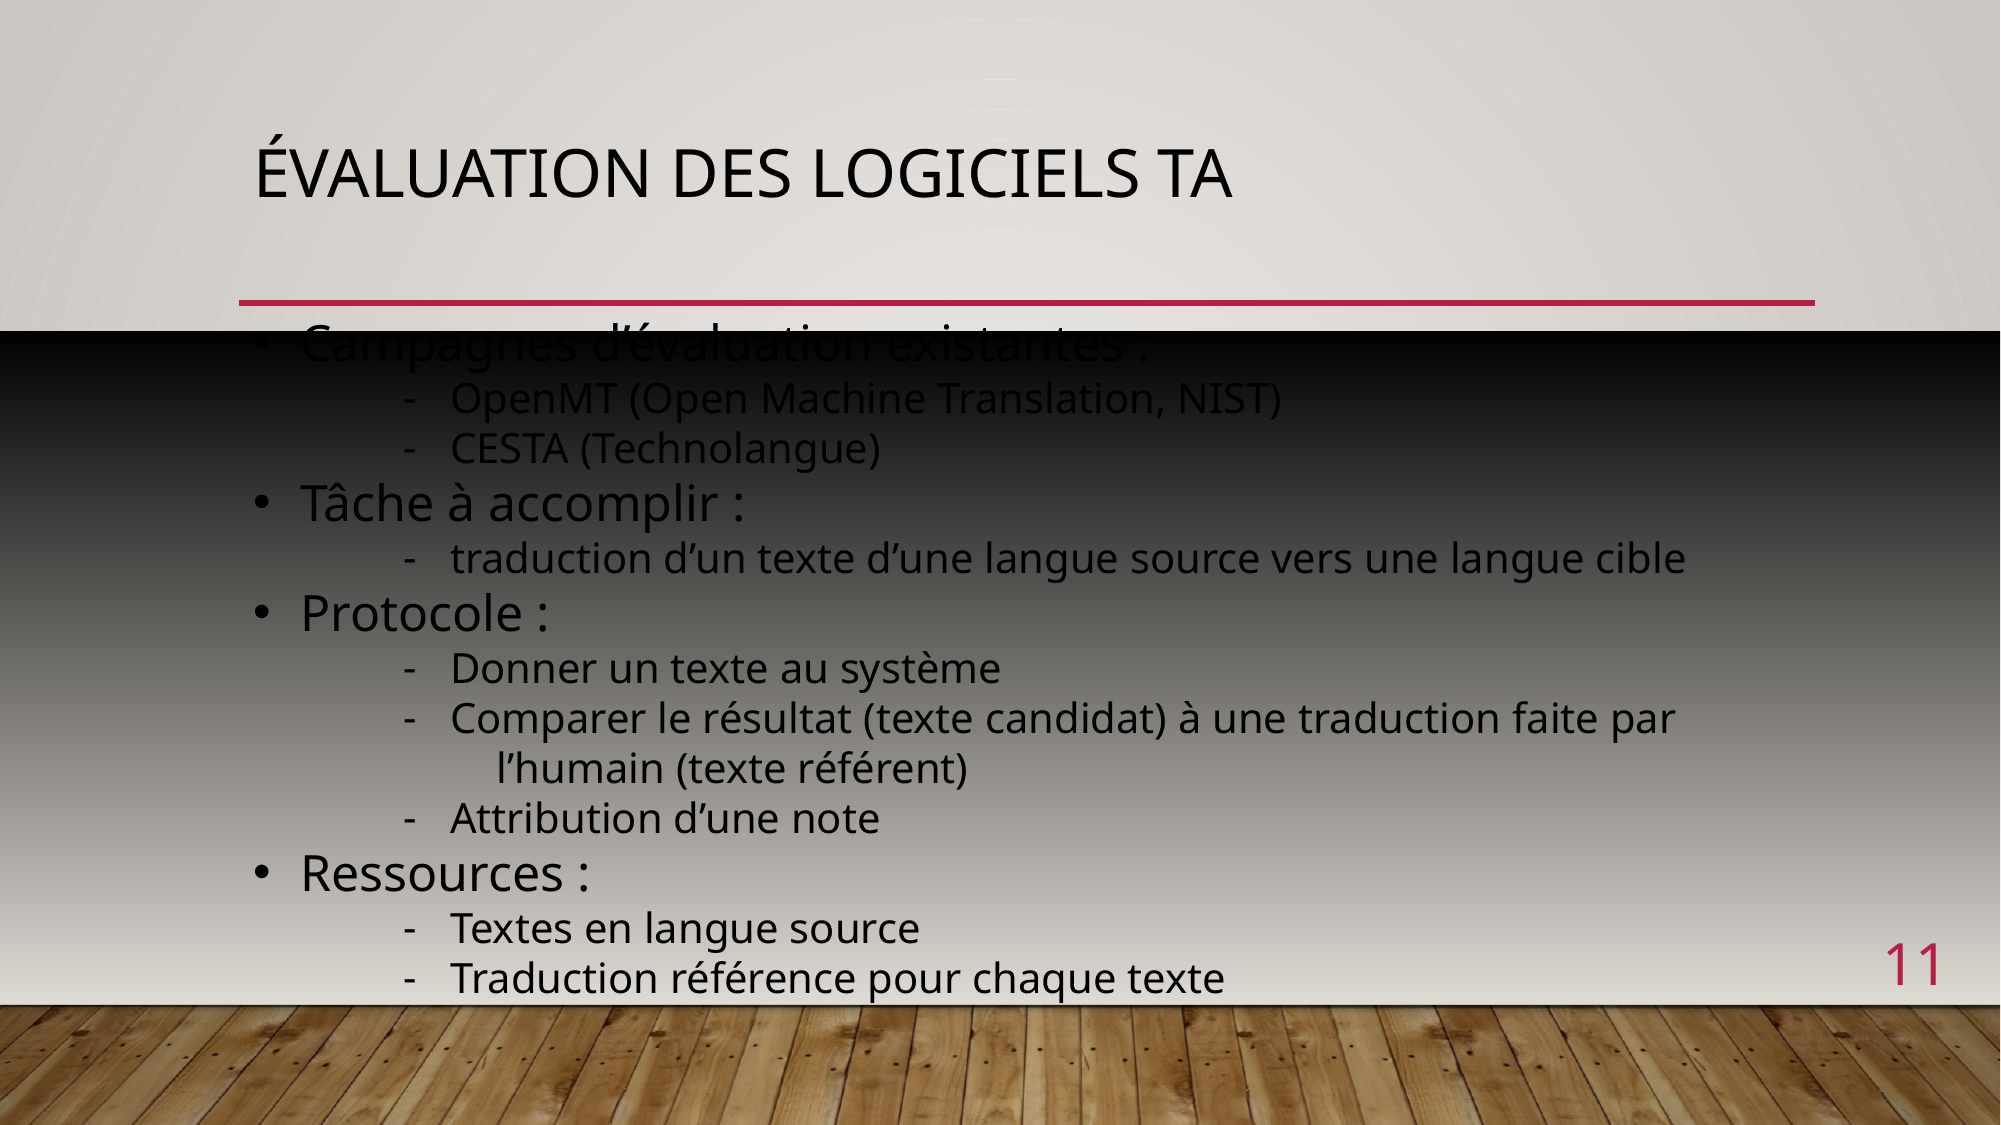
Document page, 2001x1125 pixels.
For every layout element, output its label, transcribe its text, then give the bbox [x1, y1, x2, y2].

text_box Campagnes d’évaluation existantes : OpenMT (Open Machine Translation, NIST) CESTA (Technolangue) Tâche à accomplir : traduction d’un texte d’une langue source vers une langue cible Protocole : Donner un texte au système Comparer le résultat (texte candidat) à une traduction faite par l’humain (texte référent) Attribution d’une note Ressources : Textes en langue source Traduction référence pour chaque texte [238, 304, 1814, 1016]
text_box [1866, 919, 2000, 1003]
title Évaluation des logiciels ta [238, 131, 1814, 304]
